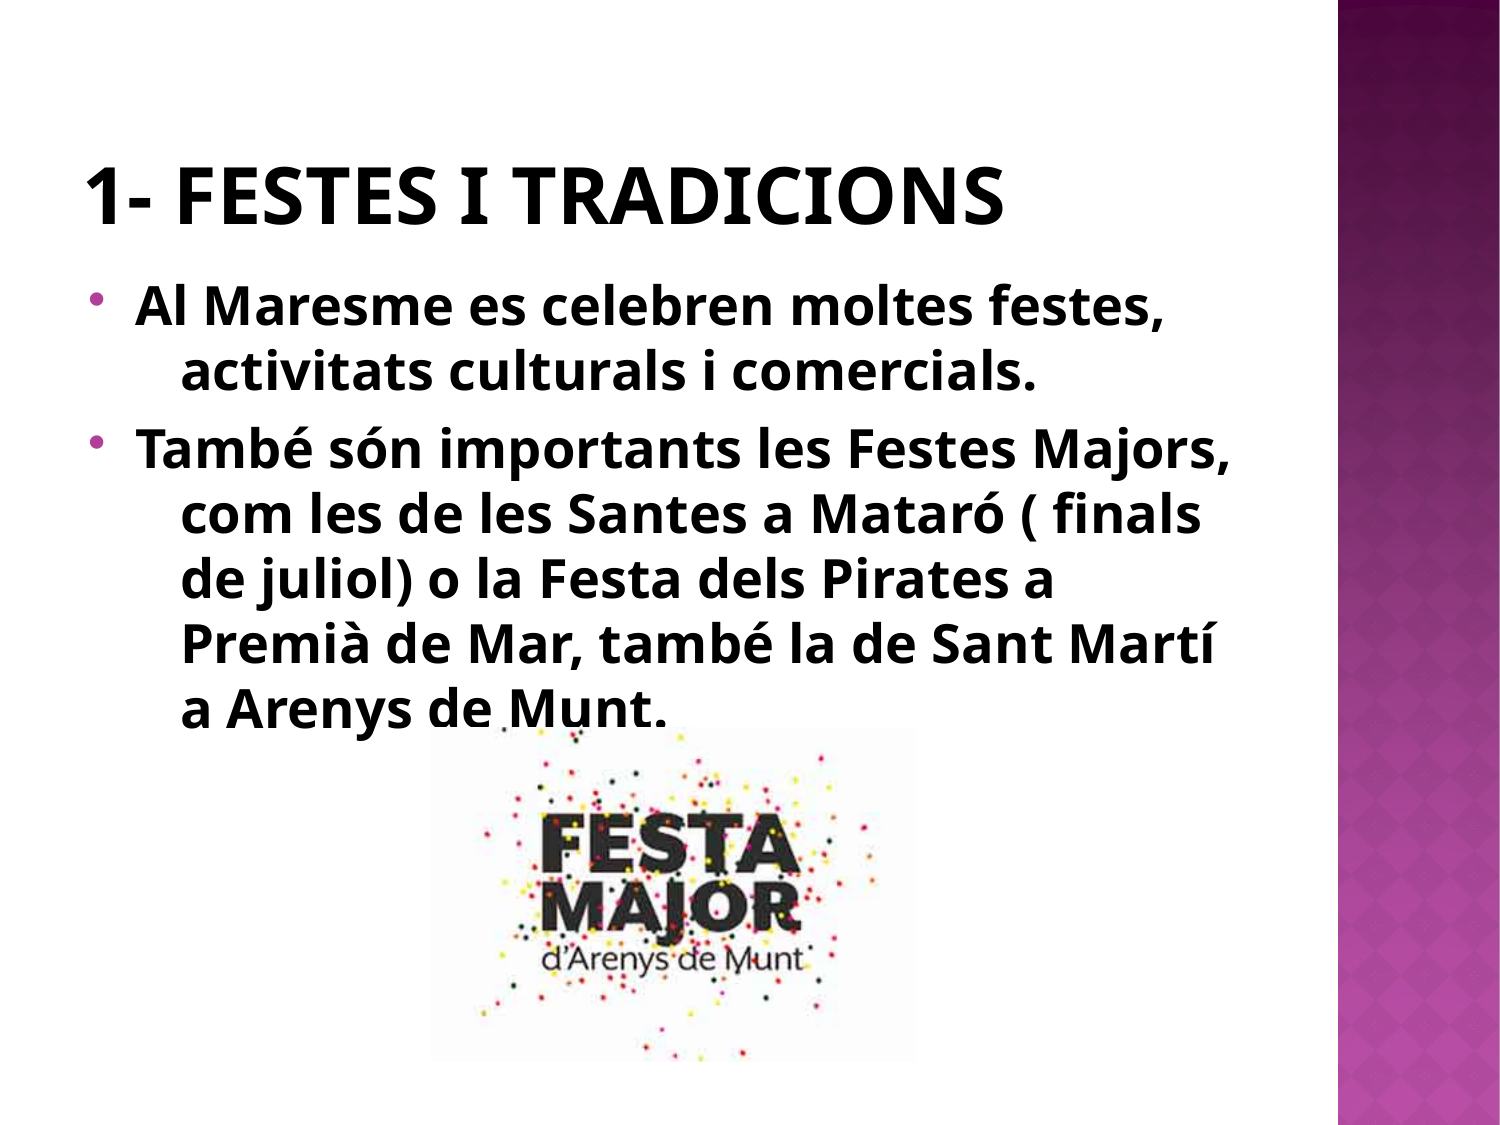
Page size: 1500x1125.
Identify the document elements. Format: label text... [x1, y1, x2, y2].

list Al Maresme es celebren moltes festes, activitats culturals i comercials. També són importants les Festes Majors, com les de les Santes a Mataró ( finals de juliol) o la Festa dels Pirates a Premià de Mar, també la de Sant Martí a Arenys de Munt. [75, 264, 1263, 1060]
title 1- FESTES I TRADICIONS [75, 52, 1263, 240]
picture [431, 727, 916, 1062]
